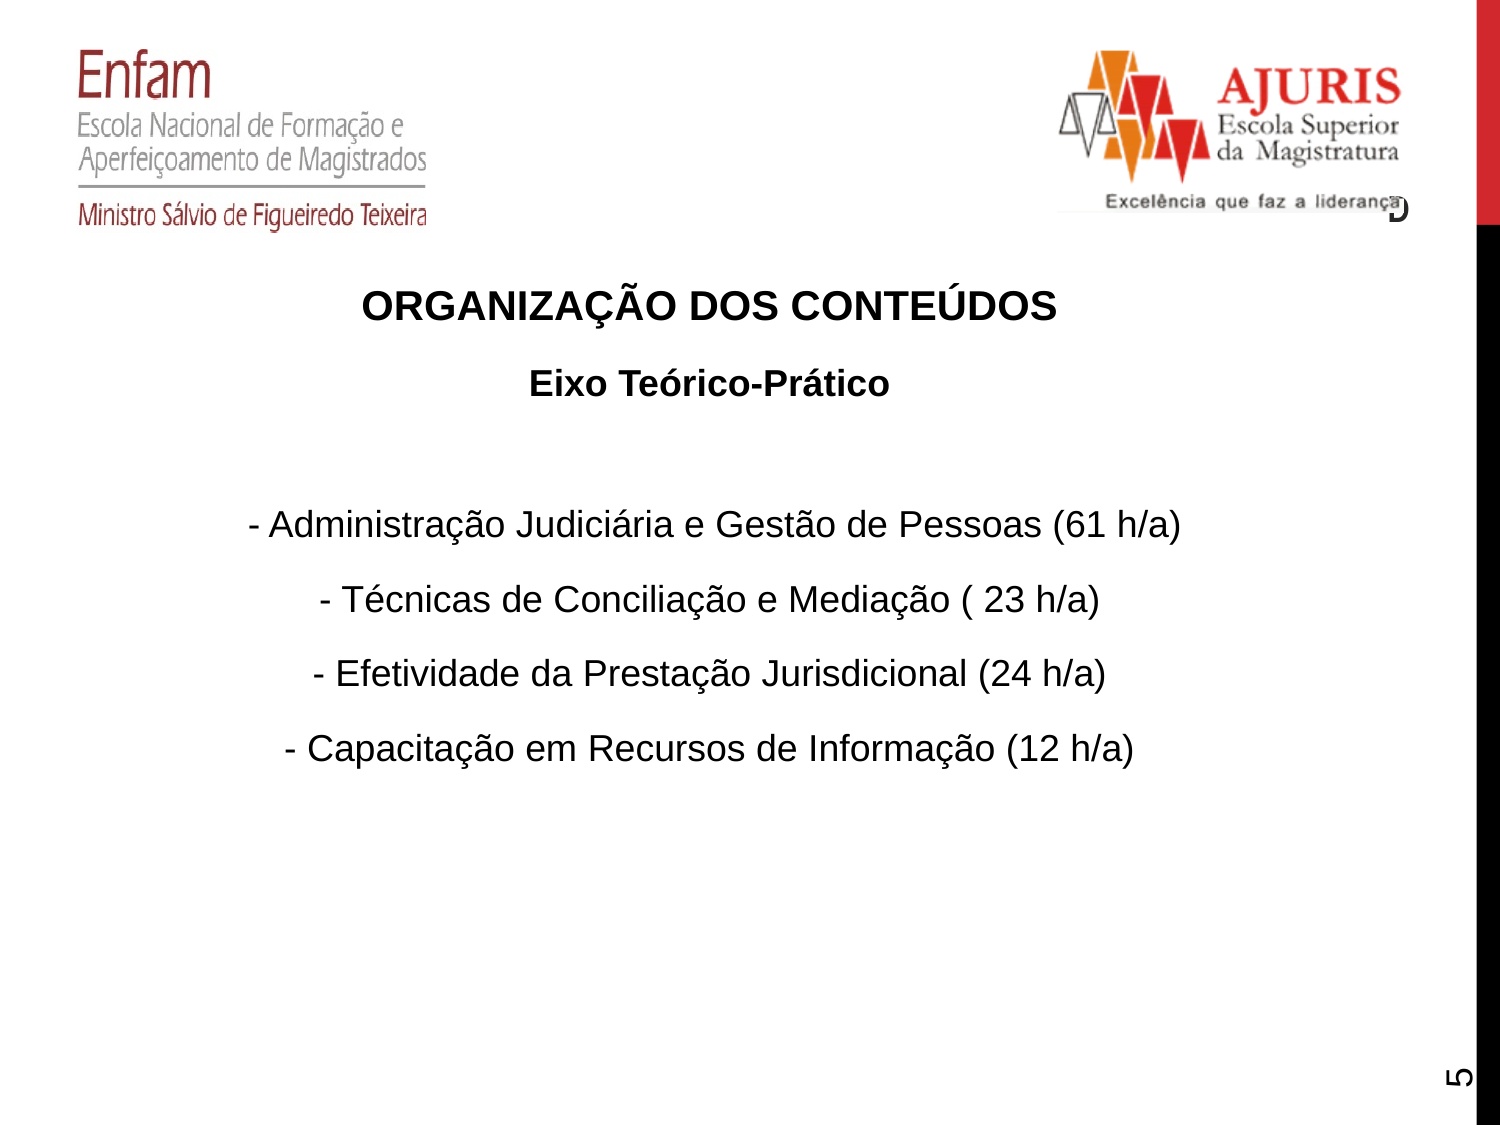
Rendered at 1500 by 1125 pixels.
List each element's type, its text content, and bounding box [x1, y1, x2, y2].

picture [76, 49, 426, 233]
picture [1057, 49, 1404, 213]
text_box D [74, 45, 1425, 233]
list ORGANIZAÇÃO DOS CONTEÚDOS Eixo Teórico-Prático - Administração Judiciária e Gestão de Pessoas (61 h/a) - Técnicas de Conciliação e Mediação ( 23 h/a) - Efetividade da Prestação Jurisdicional (24 h/a) - Capacitação em Recursos de Informação (12 h/a) - Eixo prático Forma de integração entre os eixos [84, 271, 1335, 1059]
slide_number <número> [1427, 887, 1488, 1104]
